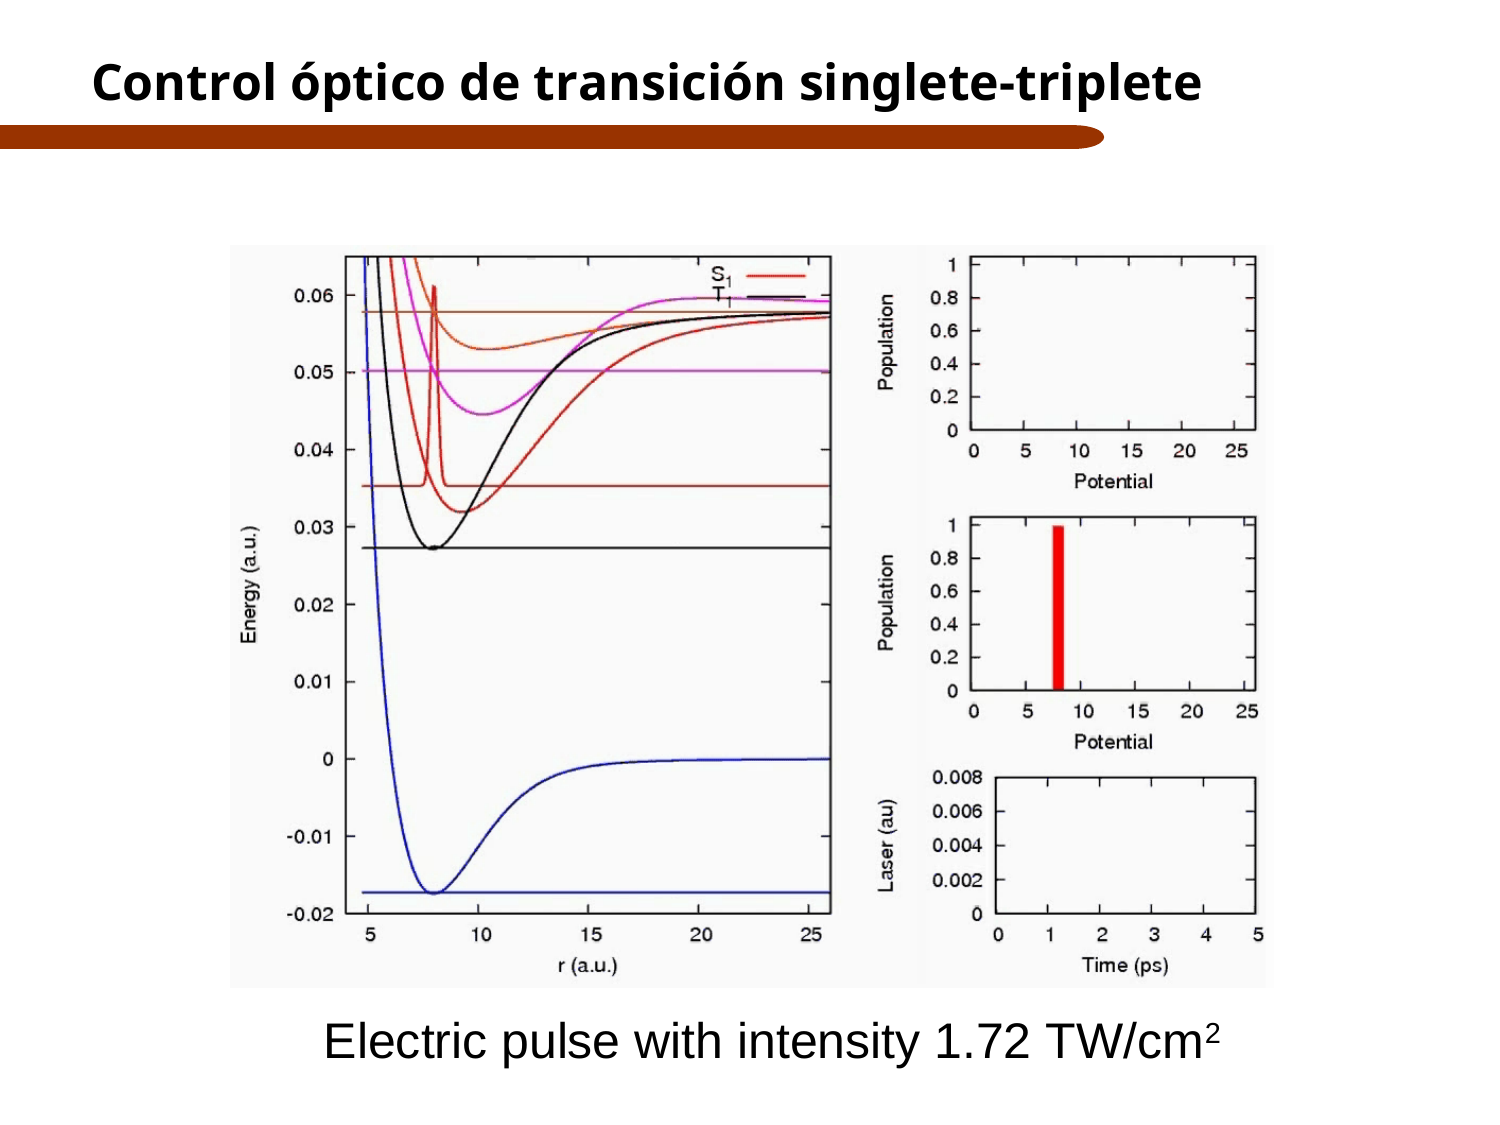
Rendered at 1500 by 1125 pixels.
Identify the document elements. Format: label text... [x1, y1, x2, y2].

text_box [230, 245, 1274, 988]
text_box Electric pulse with intensity 1.72 TW/cm2 [263, 999, 1282, 1076]
text_box Control óptico de transición singlete-triplete [76, 30, 1424, 131]
